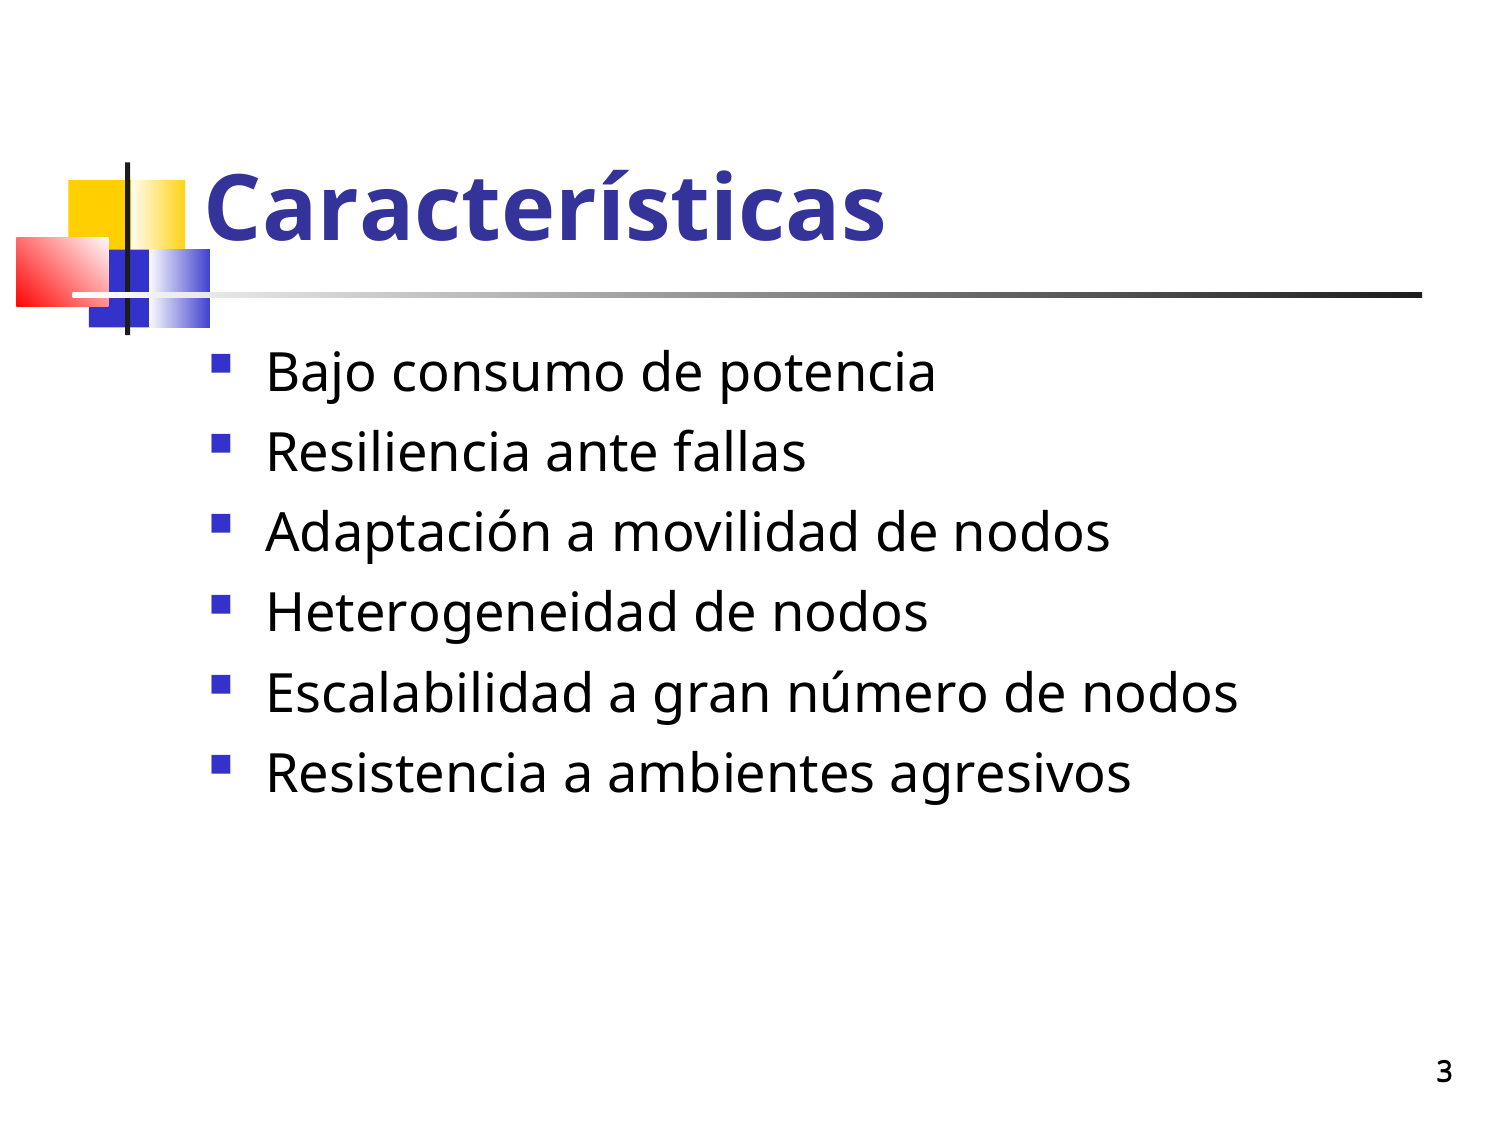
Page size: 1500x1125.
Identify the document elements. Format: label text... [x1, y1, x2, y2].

title Características [188, 35, 1468, 276]
list Bajo consumo de potencia Resiliencia ante fallas Adaptación a movilidad de nodos Heterogeneidad de nodos Escalabilidad a gran número de nodos Resistencia a ambientes agresivos [193, 331, 1469, 1007]
text_box <number> [1155, 1024, 1468, 1100]
